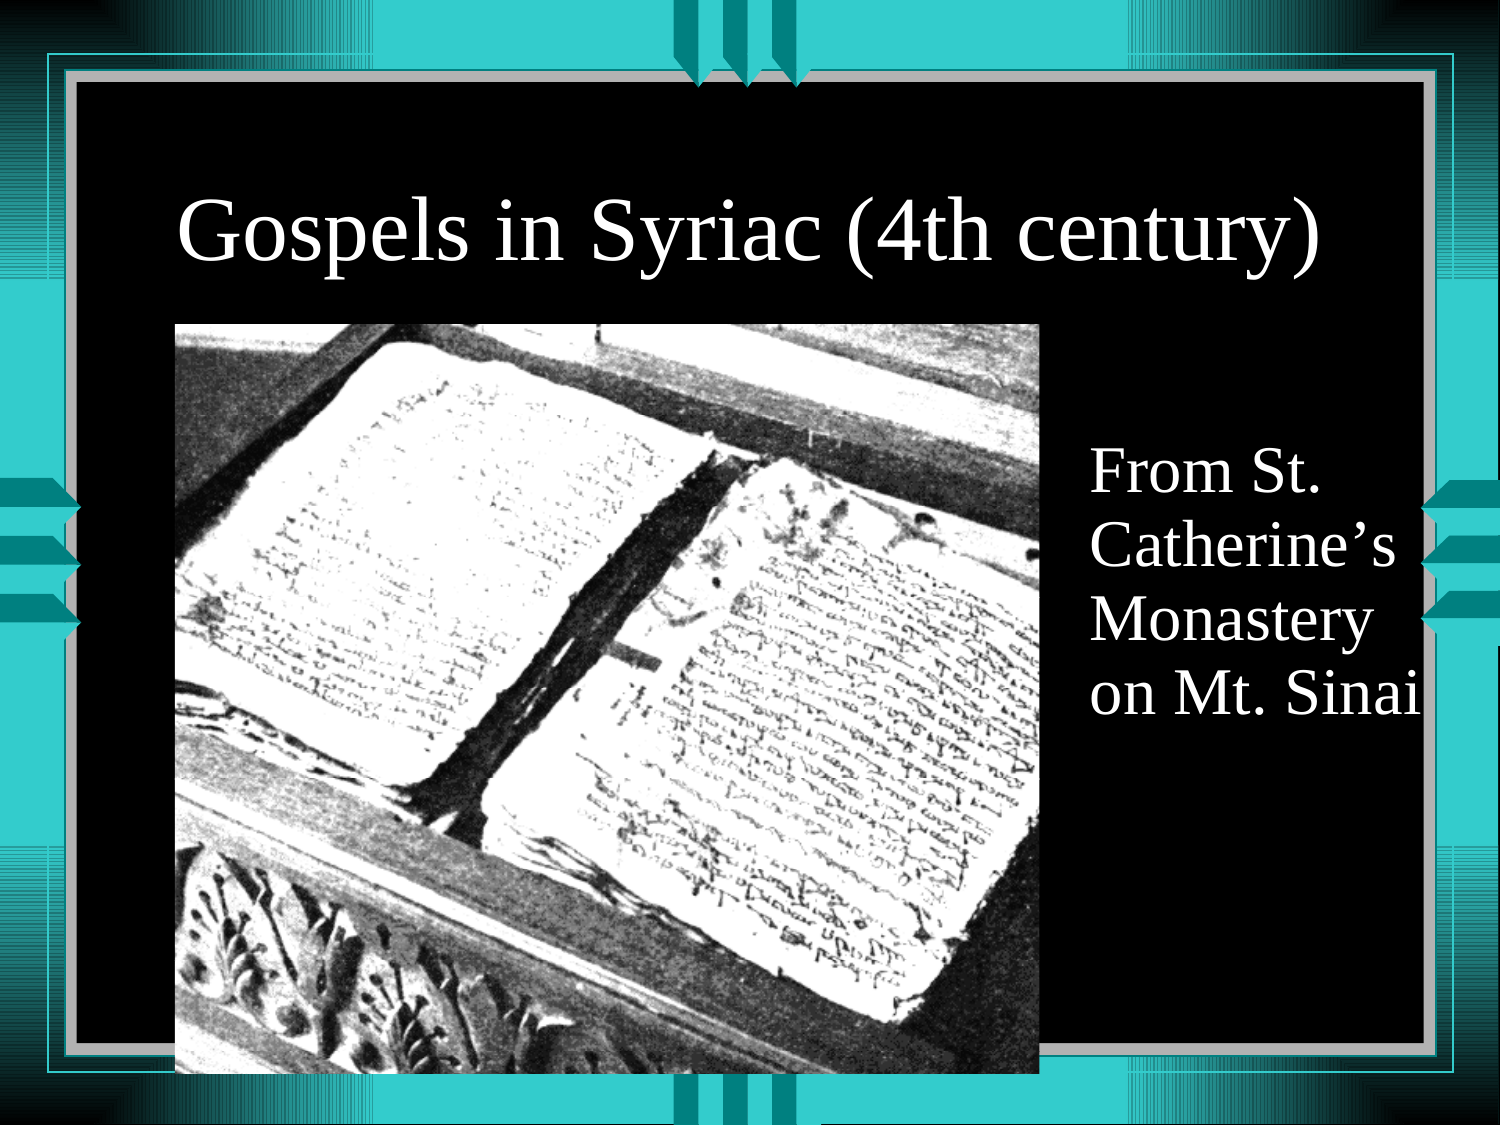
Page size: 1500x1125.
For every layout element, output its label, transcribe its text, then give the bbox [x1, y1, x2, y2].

picture [174, 324, 1041, 1075]
title Gospels in Syriac (4th century) [112, 99, 1388, 288]
text_box From St. Catherine’s Monastery on Mt. Sinai [1074, 424, 1451, 737]
